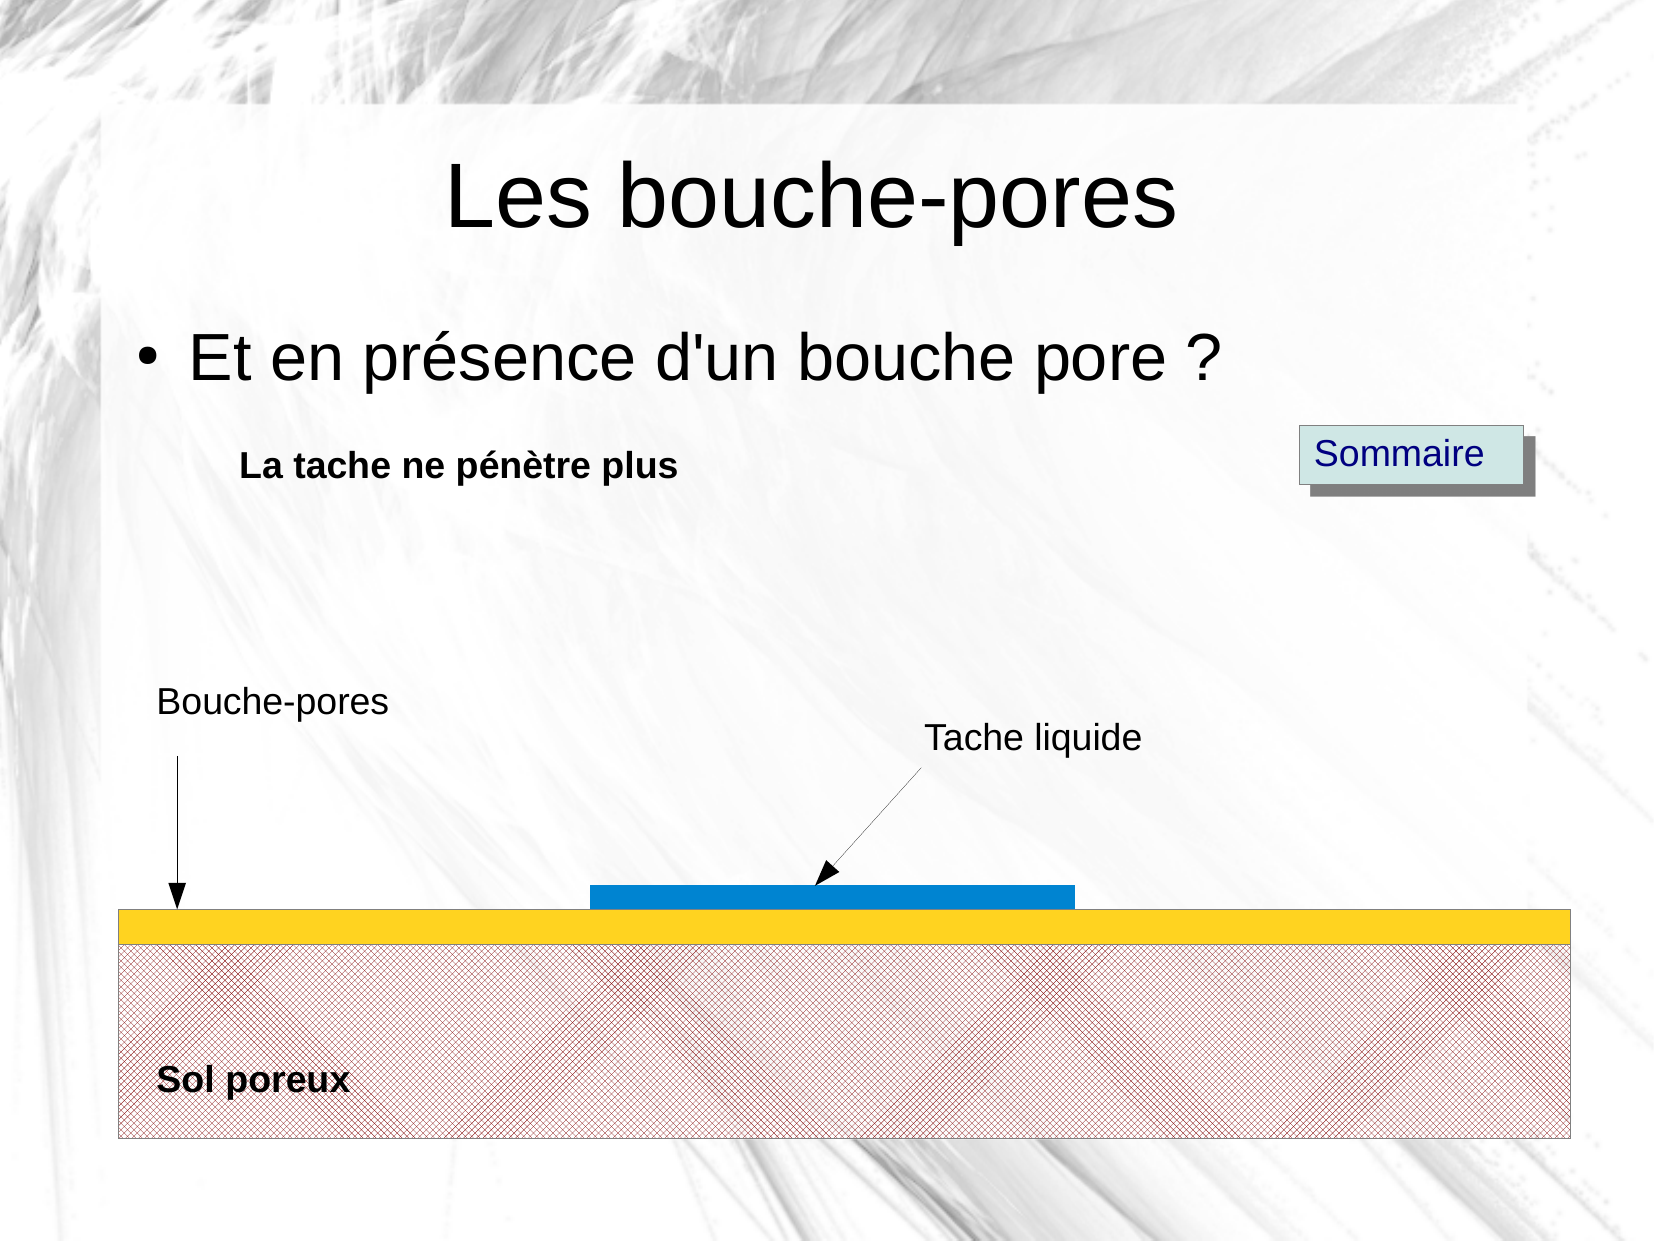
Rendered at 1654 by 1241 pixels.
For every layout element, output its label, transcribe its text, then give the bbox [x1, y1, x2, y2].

text_box Sol poreux [141, 1051, 556, 1110]
text_box La tache ne pénètre plus [224, 437, 694, 496]
list Et en présence d'un bouche pore ? [118, 319, 1571, 909]
text_box [118, 885, 1571, 1139]
picture [0, 0, 1654, 1241]
text_box Sommaire [1299, 425, 1524, 483]
title Les bouche-pores [118, 112, 1506, 281]
text_box Tache liquide [909, 708, 1312, 766]
text_box Bouche-pores [141, 673, 508, 731]
